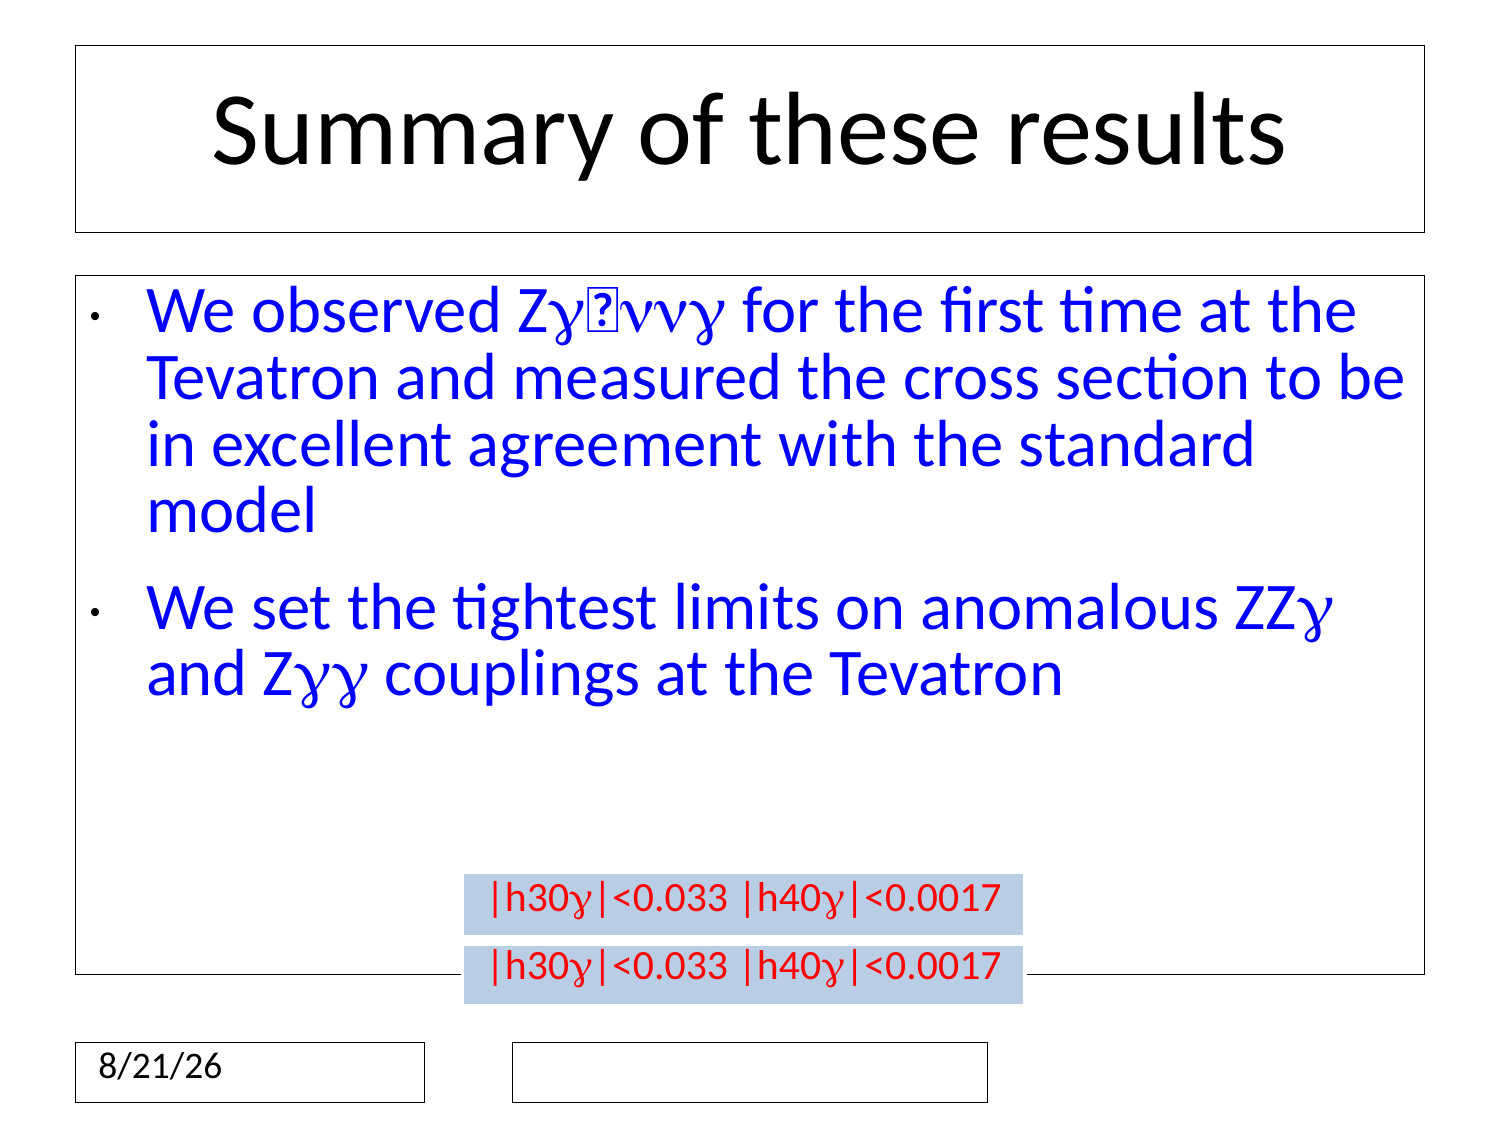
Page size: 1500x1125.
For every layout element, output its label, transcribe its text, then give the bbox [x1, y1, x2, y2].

list We observed Zgnng for the first time at the Tevatron and measured the cross section to be in excellent agreement with the standard model We set the tightest limits on anomalous ZZg and Zgg couplings at the Tevatron [75, 275, 1425, 975]
title Summary of these results [75, 45, 1425, 233]
table_header |h30g|<0.033 |h40g|<0.0017 [464, 874, 1023, 935]
table_cell |h30g|<0.033 |h40g|<0.0017 [464, 946, 1023, 1004]
